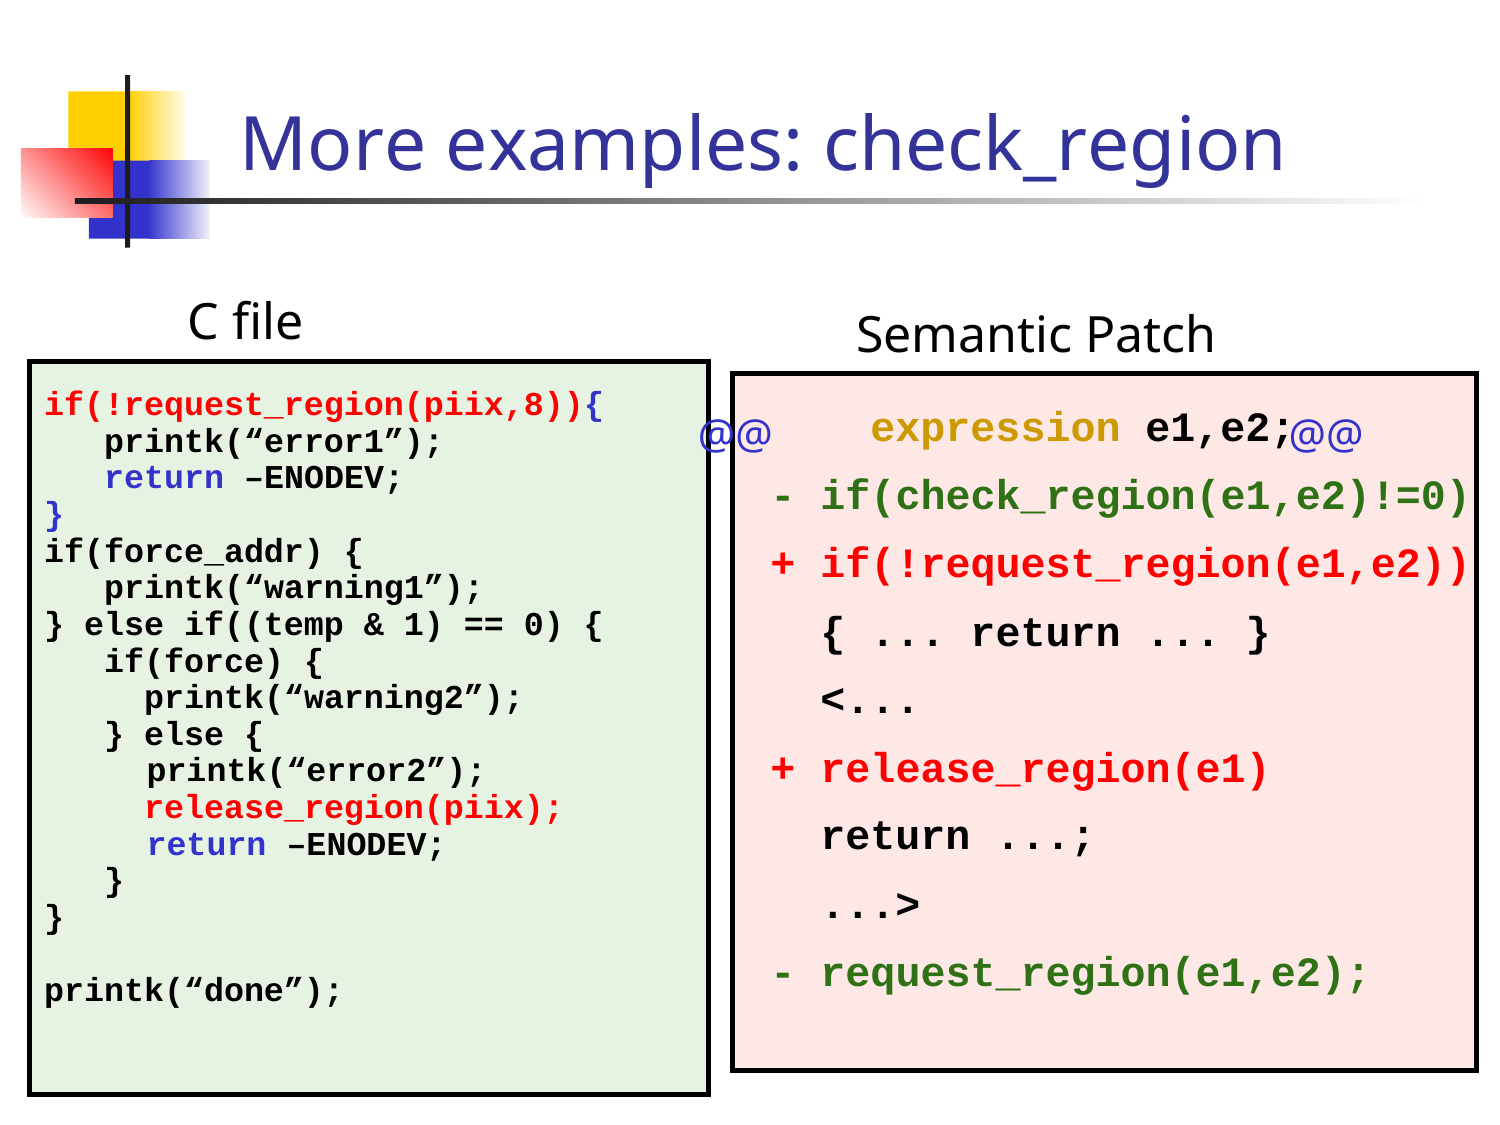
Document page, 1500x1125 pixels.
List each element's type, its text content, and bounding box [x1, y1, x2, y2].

title More examples: check_region [224, 12, 1500, 200]
text_box [732, 470, 1477, 1071]
text_box [29, 470, 709, 1095]
text_box [732, 373, 1477, 399]
text_box @@ [711, 430, 720, 442]
text_box expression e1,e2; - if(check_region(e1,e2)!=0) + if(!request_region(e1,e2)) { ... return ... } <... + release_region(e1) return ...; ...> - request_region(e1,e2); [755, 399, 1500, 1007]
text_box Semantic Patch [841, 290, 1357, 375]
text_box @@ [703, 397, 913, 470]
text_box if(!request_region(piix,8)){ printk(“error1”); return –ENODEV; } if(force_addr) { printk(“warning1”); } else if((temp & 1) == 0) { if(force) { printk(“warning2”); } else { printk(“error2”); release_region(piix); return –ENODEV; } } printk(“done”); [29, 385, 703, 1015]
text_box C file [173, 278, 444, 363]
text_box [29, 361, 709, 397]
text_box @@ [1273, 397, 1500, 470]
